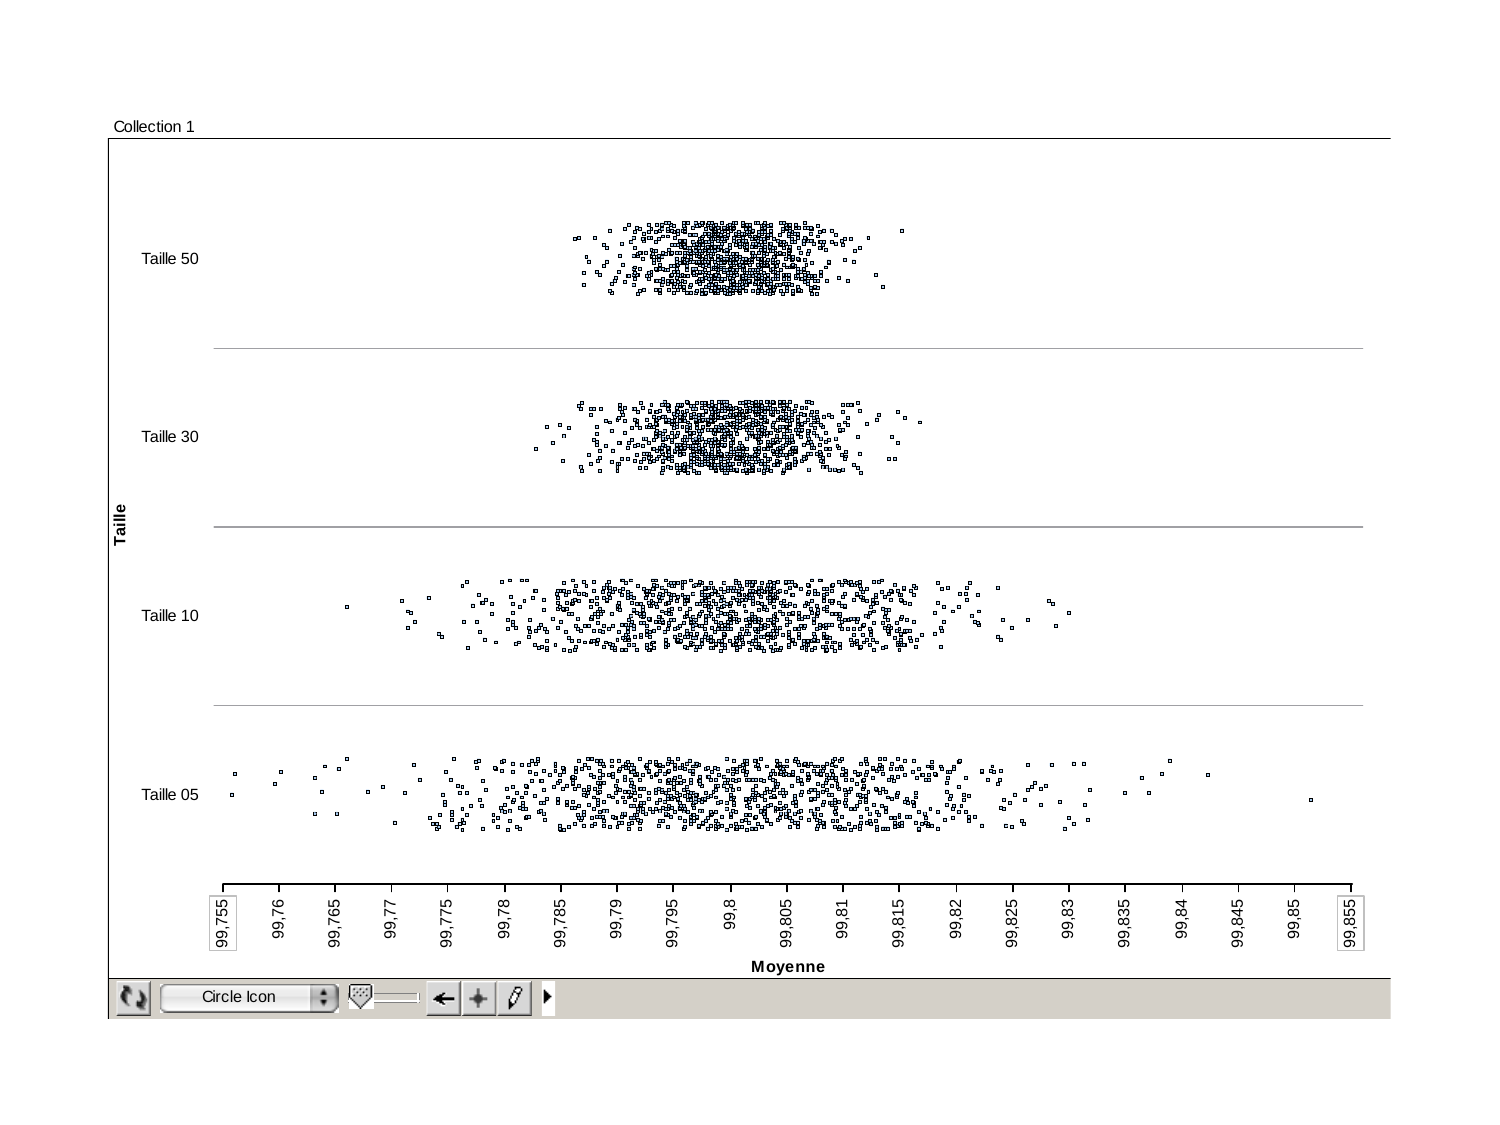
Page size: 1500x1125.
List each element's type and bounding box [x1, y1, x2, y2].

picture [107, 104, 1393, 1021]
